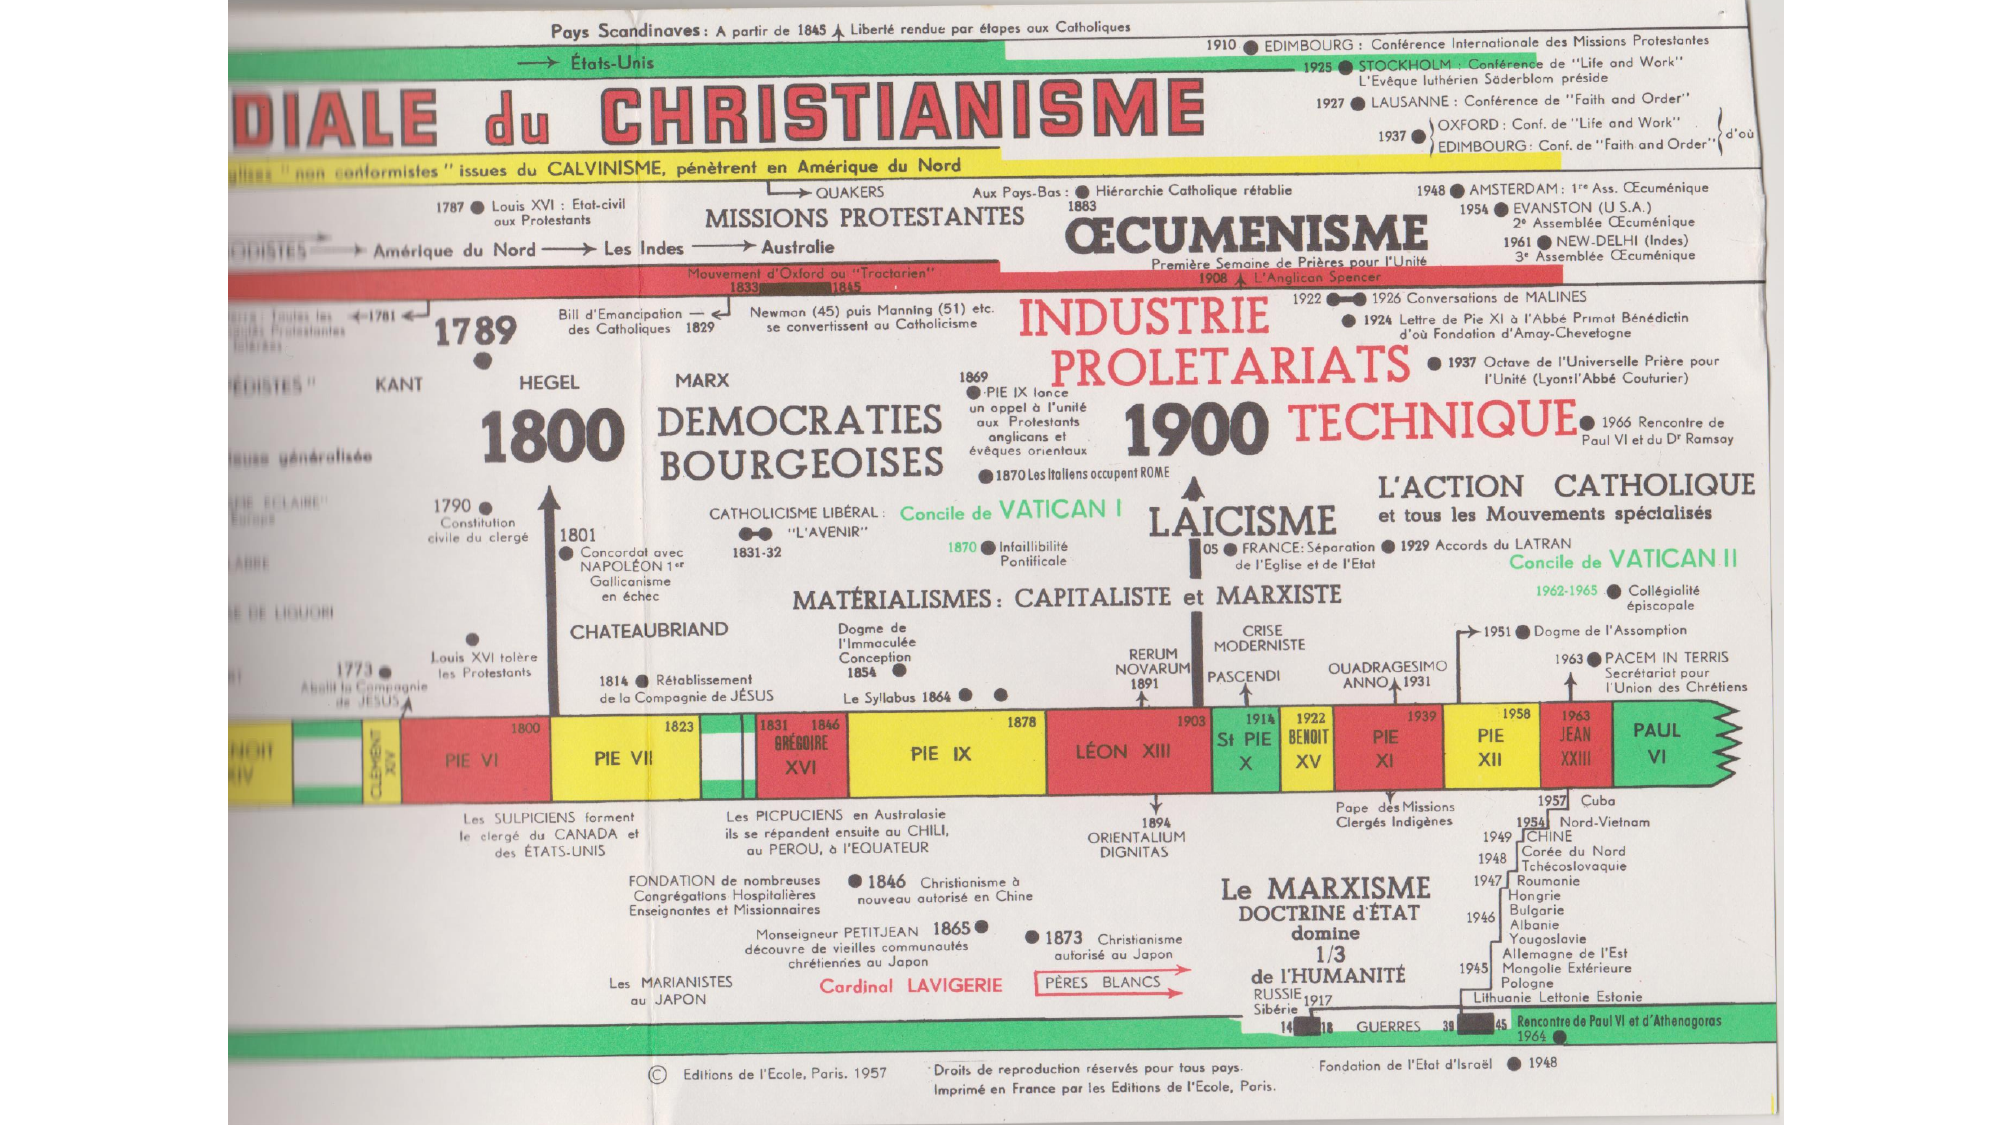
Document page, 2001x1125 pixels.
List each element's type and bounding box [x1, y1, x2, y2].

picture [227, 0, 1784, 1125]
